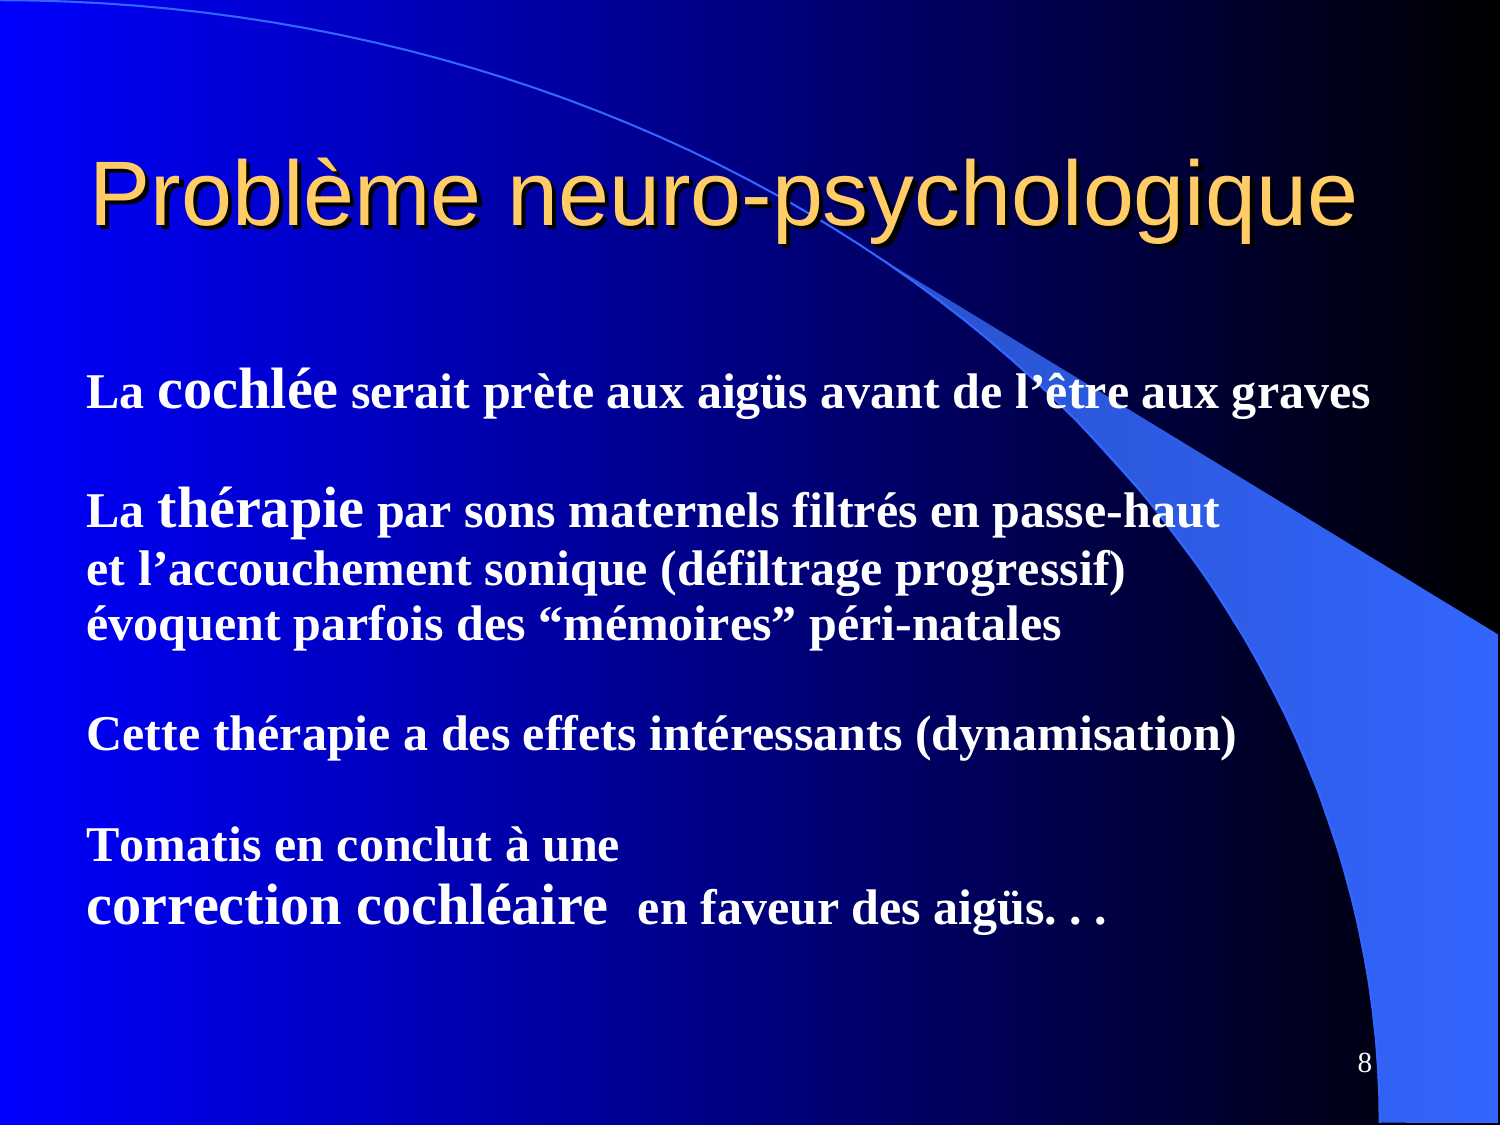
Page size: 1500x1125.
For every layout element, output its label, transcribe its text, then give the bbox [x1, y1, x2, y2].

title Problème neuro-psychologique [62, 99, 1388, 288]
text_box La cochlée serait prète aux aigüs avant de l’être aux graves La thérapie par sons maternels filtrés en passe-haut et l’accouchement sonique (défiltrage progressif) évoquent parfois des “mémoires” péri-natales Cette thérapie a des effets intéressants (dynamisation) Tomatis en conclut à une correction cochléaire en faveur des aigüs. . . [71, 348, 1387, 945]
